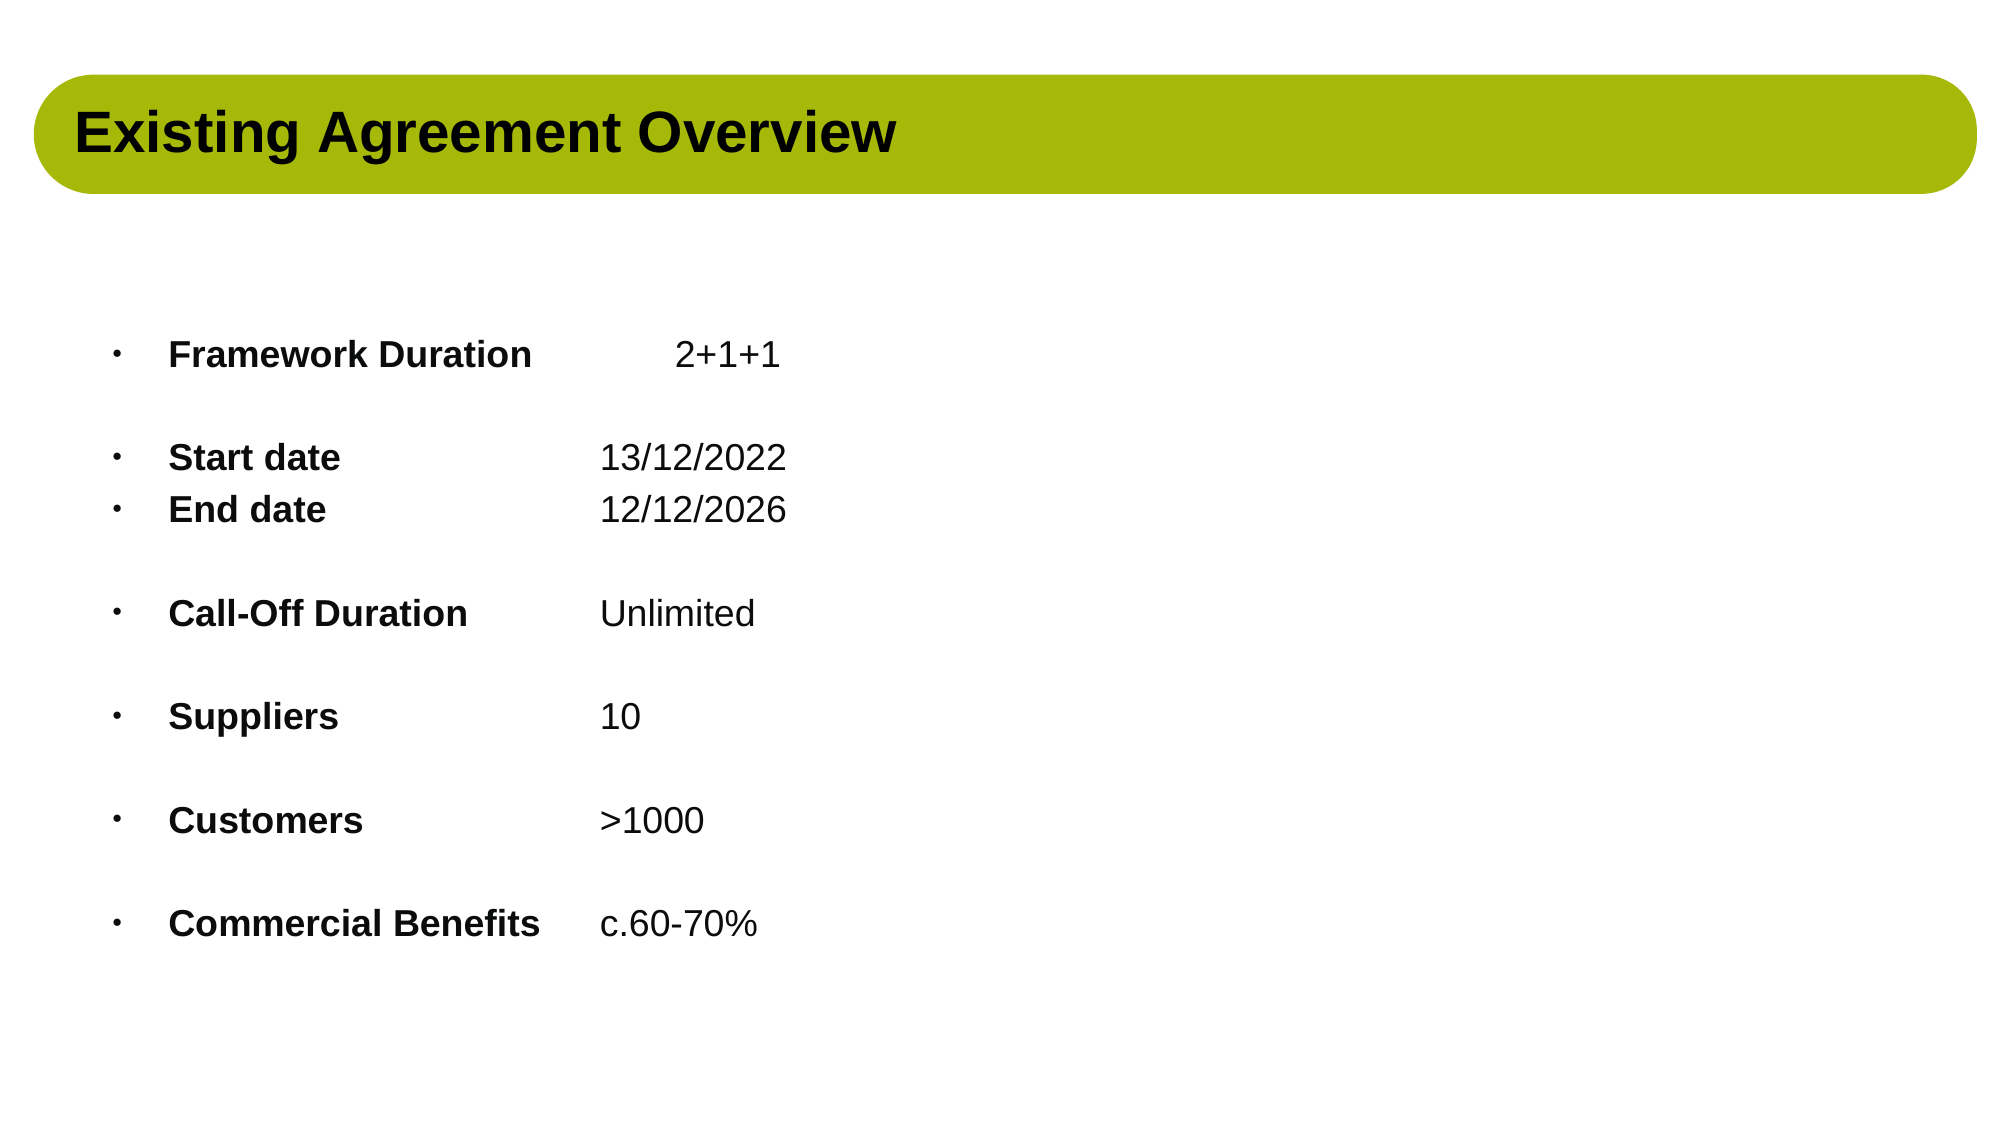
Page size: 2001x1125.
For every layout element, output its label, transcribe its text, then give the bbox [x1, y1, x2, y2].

title Framework Duration 2+1+1 Start date 13/12/2022 End date 12/12/2026 Call-Off Duration Unlimited Suppliers 10 Customers >1000 Commercial Benefits c.60-70% [74, 278, 874, 955]
title Existing Agreement Overview [74, 94, 1647, 182]
